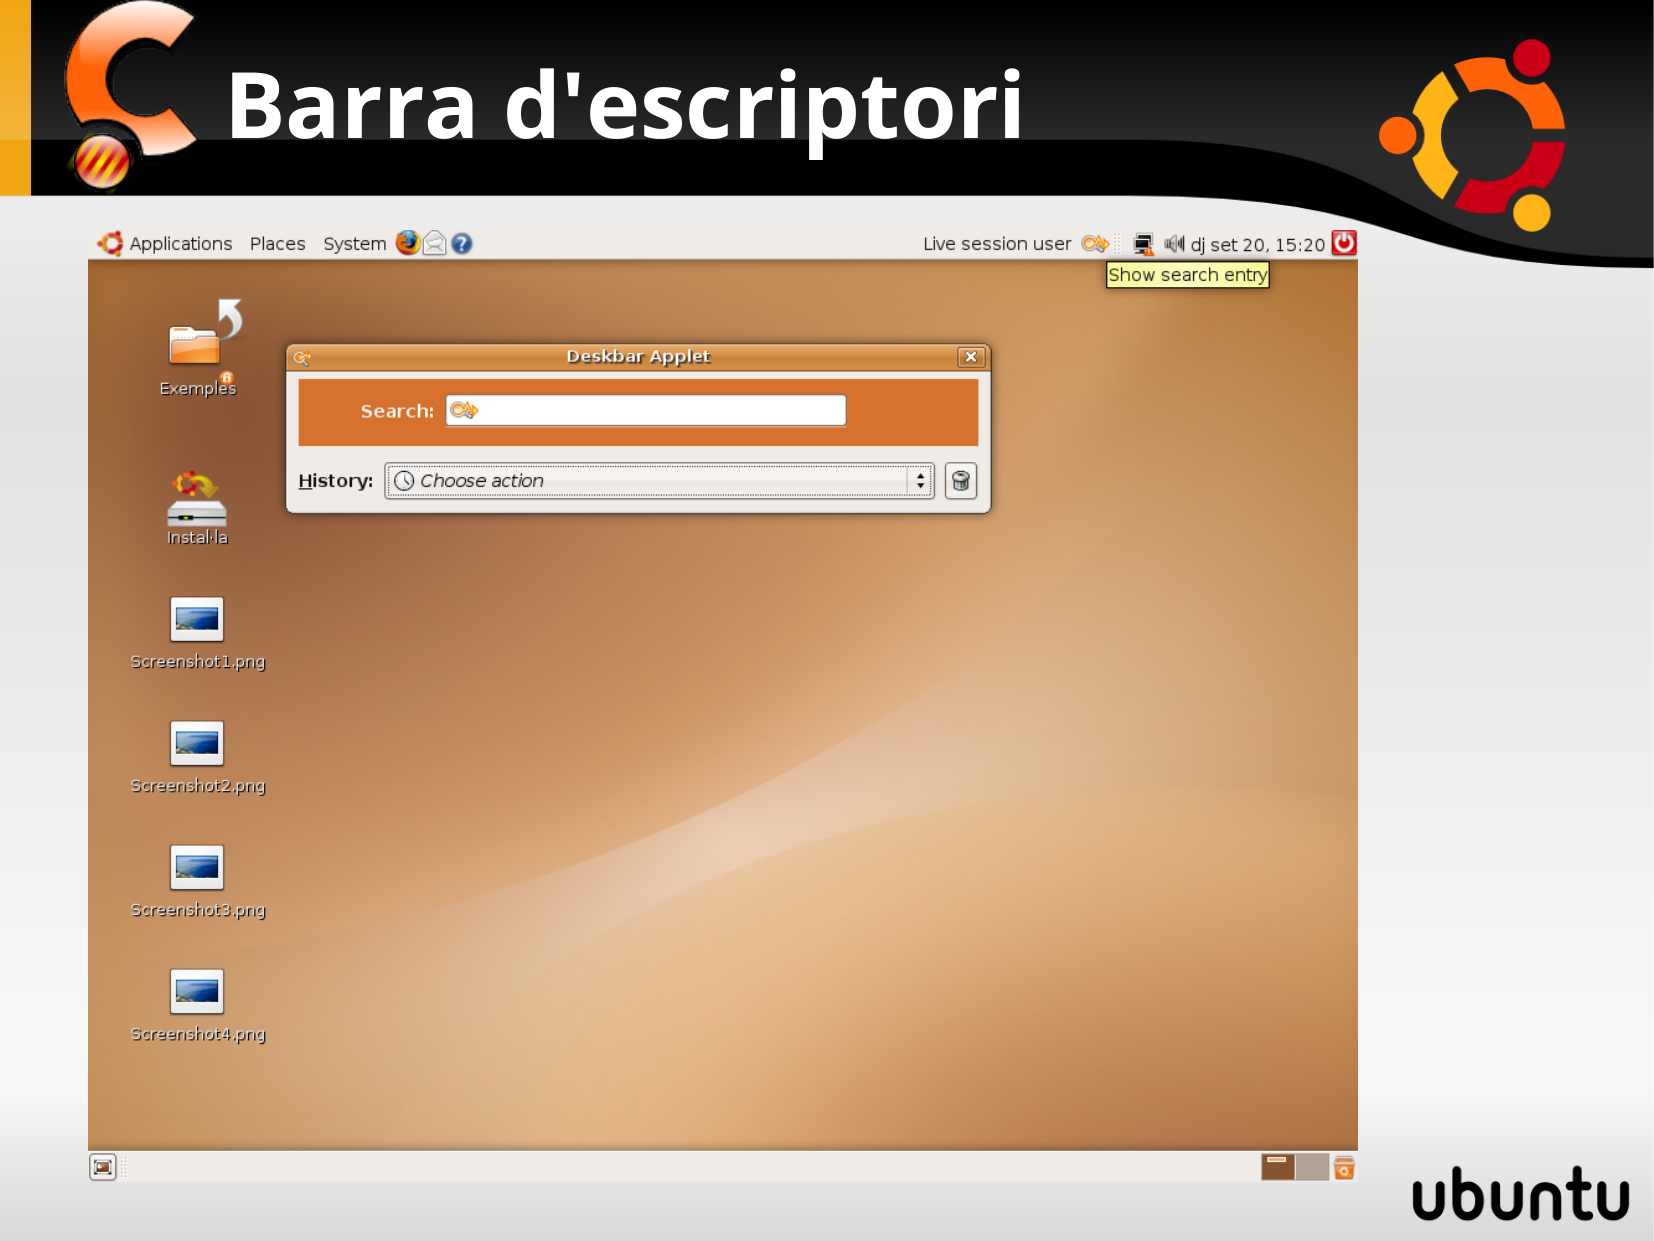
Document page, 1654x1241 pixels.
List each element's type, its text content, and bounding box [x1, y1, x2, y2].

picture [0, 0, 1654, 1241]
title Barra d'escriptori [76, 0, 1565, 208]
